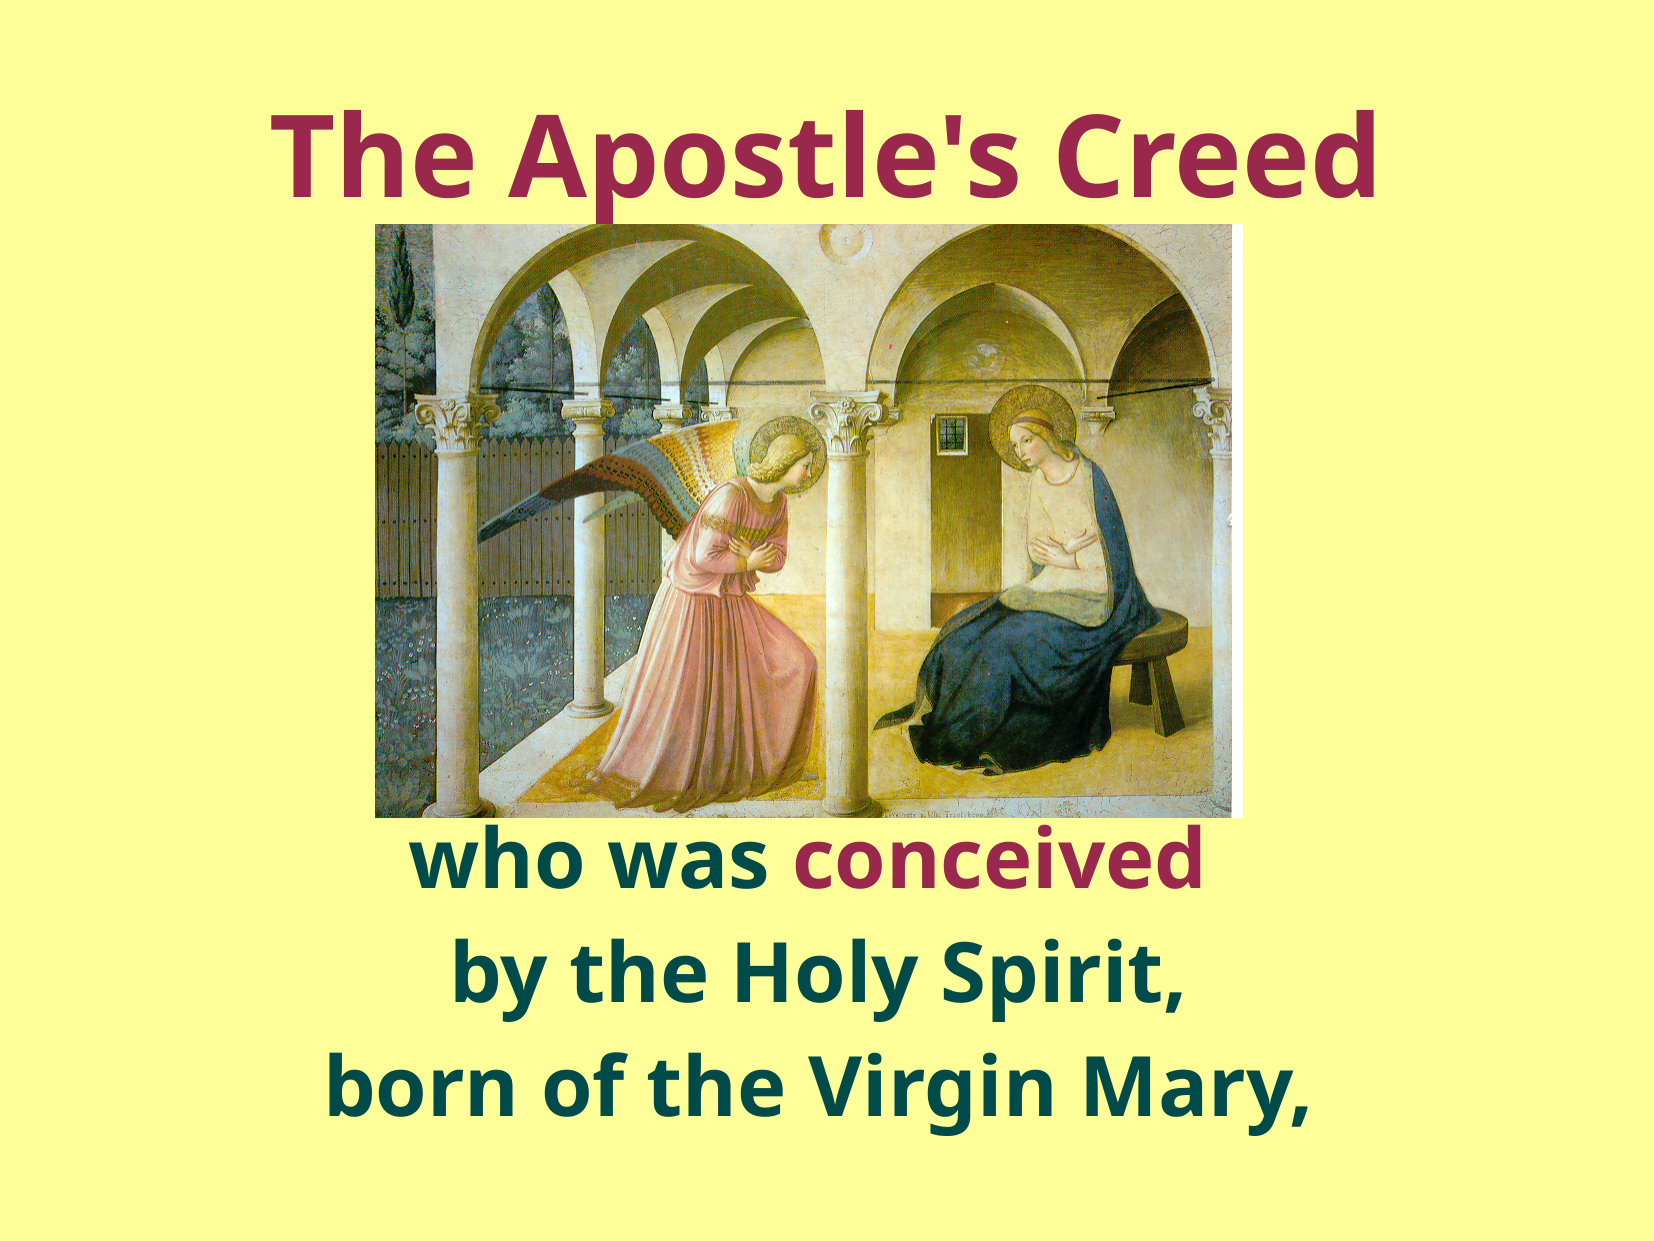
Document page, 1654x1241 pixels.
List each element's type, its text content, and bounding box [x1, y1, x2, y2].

text_box who was conceived by the Holy Spirit, born of the Virgin Mary, [75, 750, 1563, 1191]
picture [375, 224, 1243, 818]
title The Apostle's Creed [82, 49, 1571, 257]
